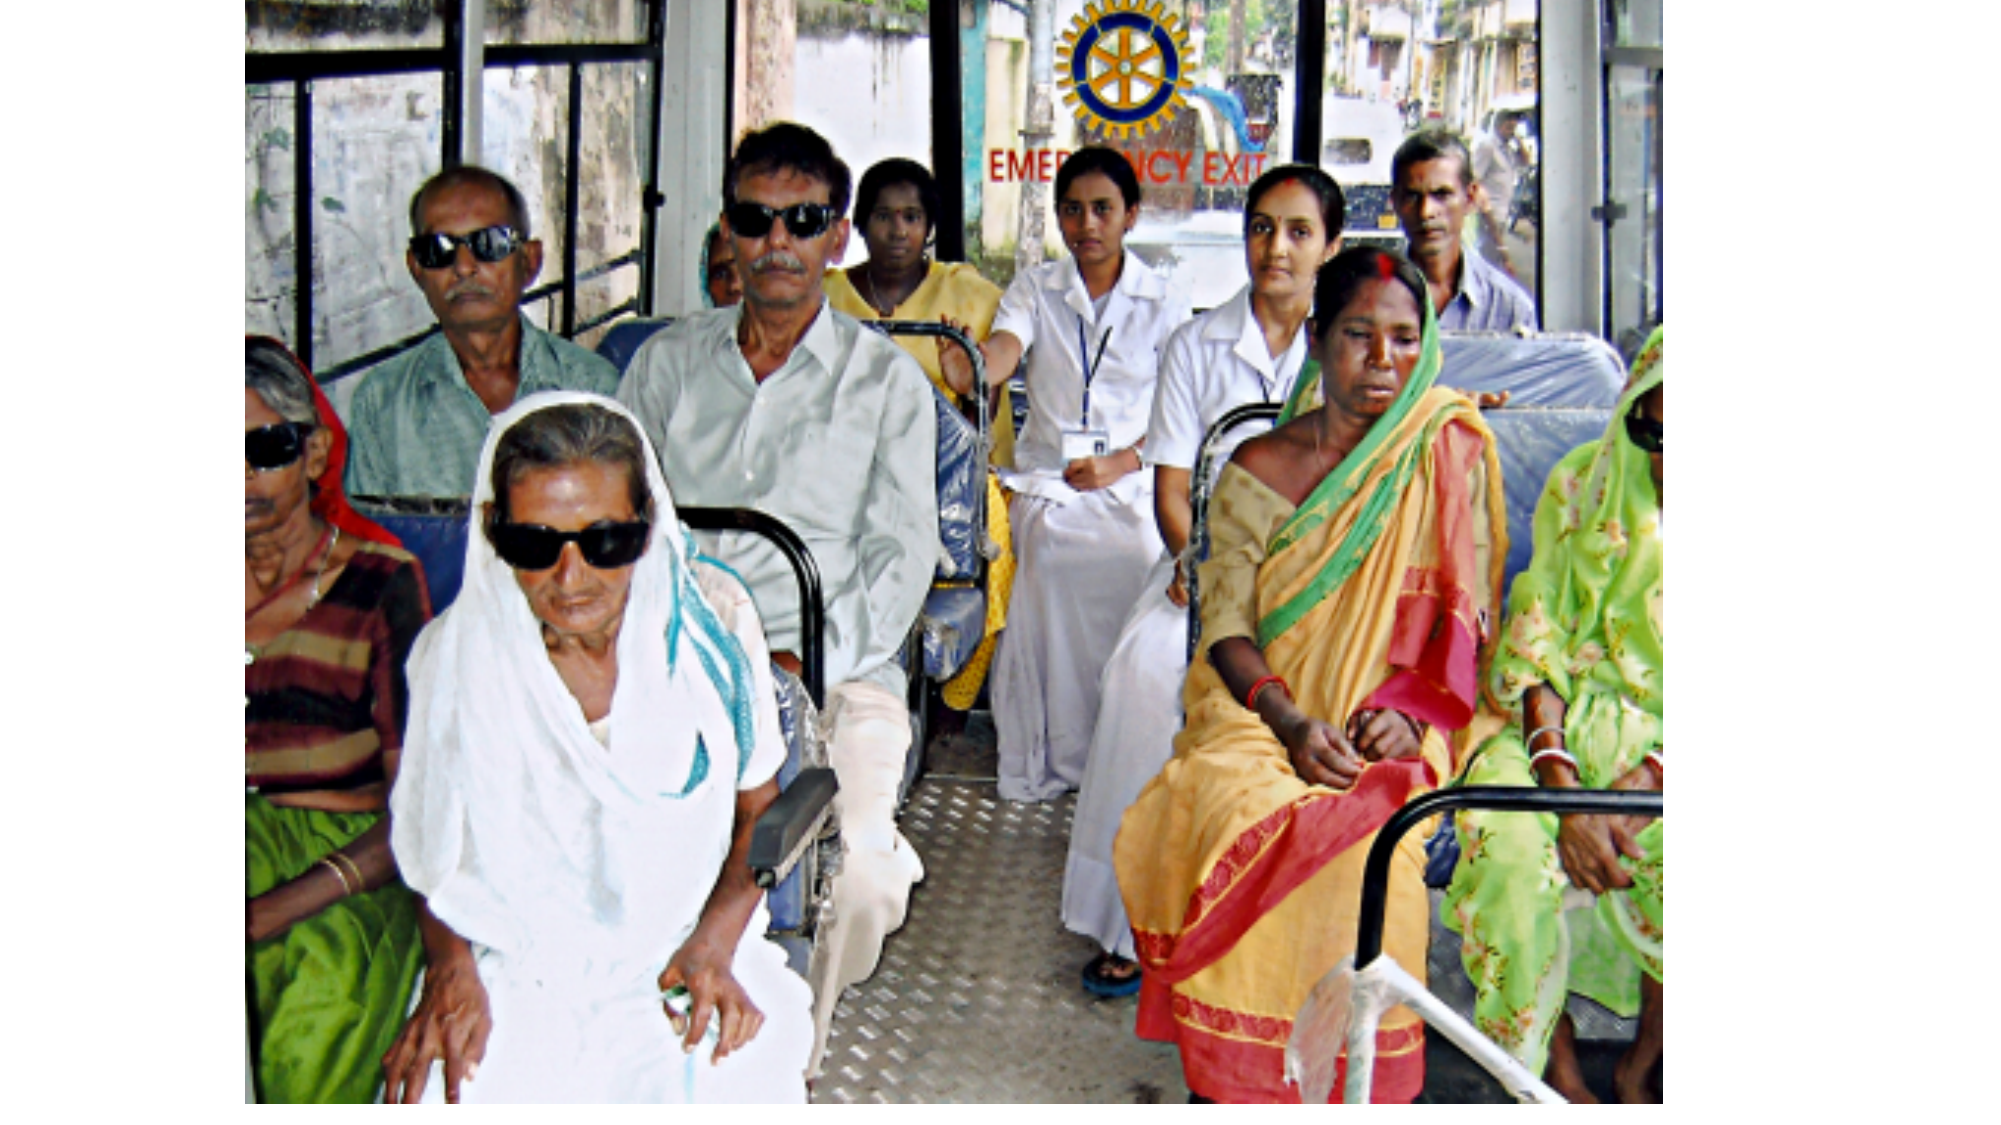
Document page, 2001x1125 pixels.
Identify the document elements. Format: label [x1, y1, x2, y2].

picture [245, 0, 1663, 1104]
